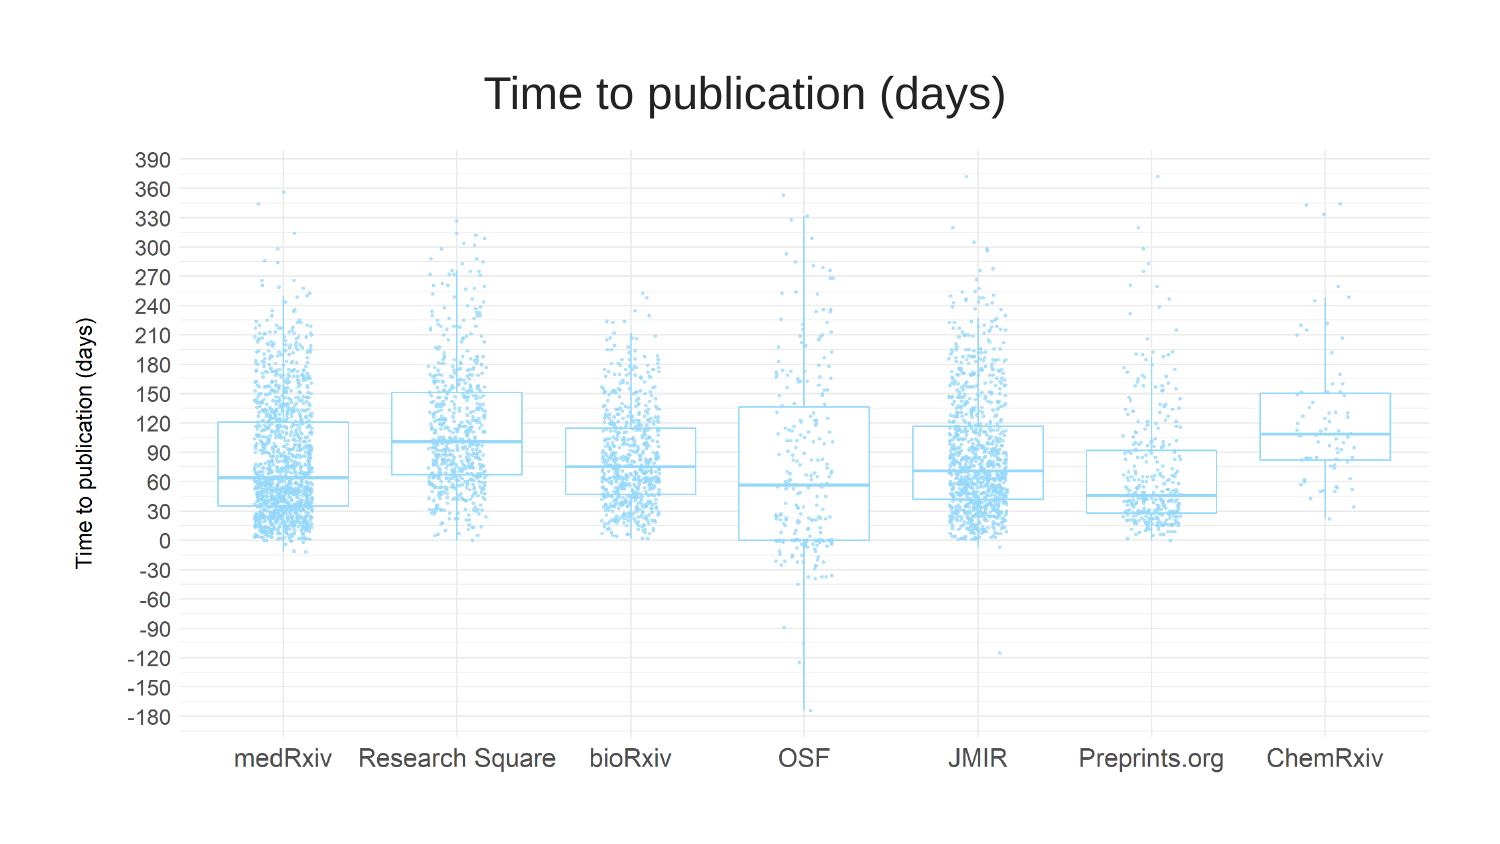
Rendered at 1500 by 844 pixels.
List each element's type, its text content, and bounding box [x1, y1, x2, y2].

picture [66, 141, 1438, 827]
text_box Time to publication (days) [217, 48, 1286, 133]
